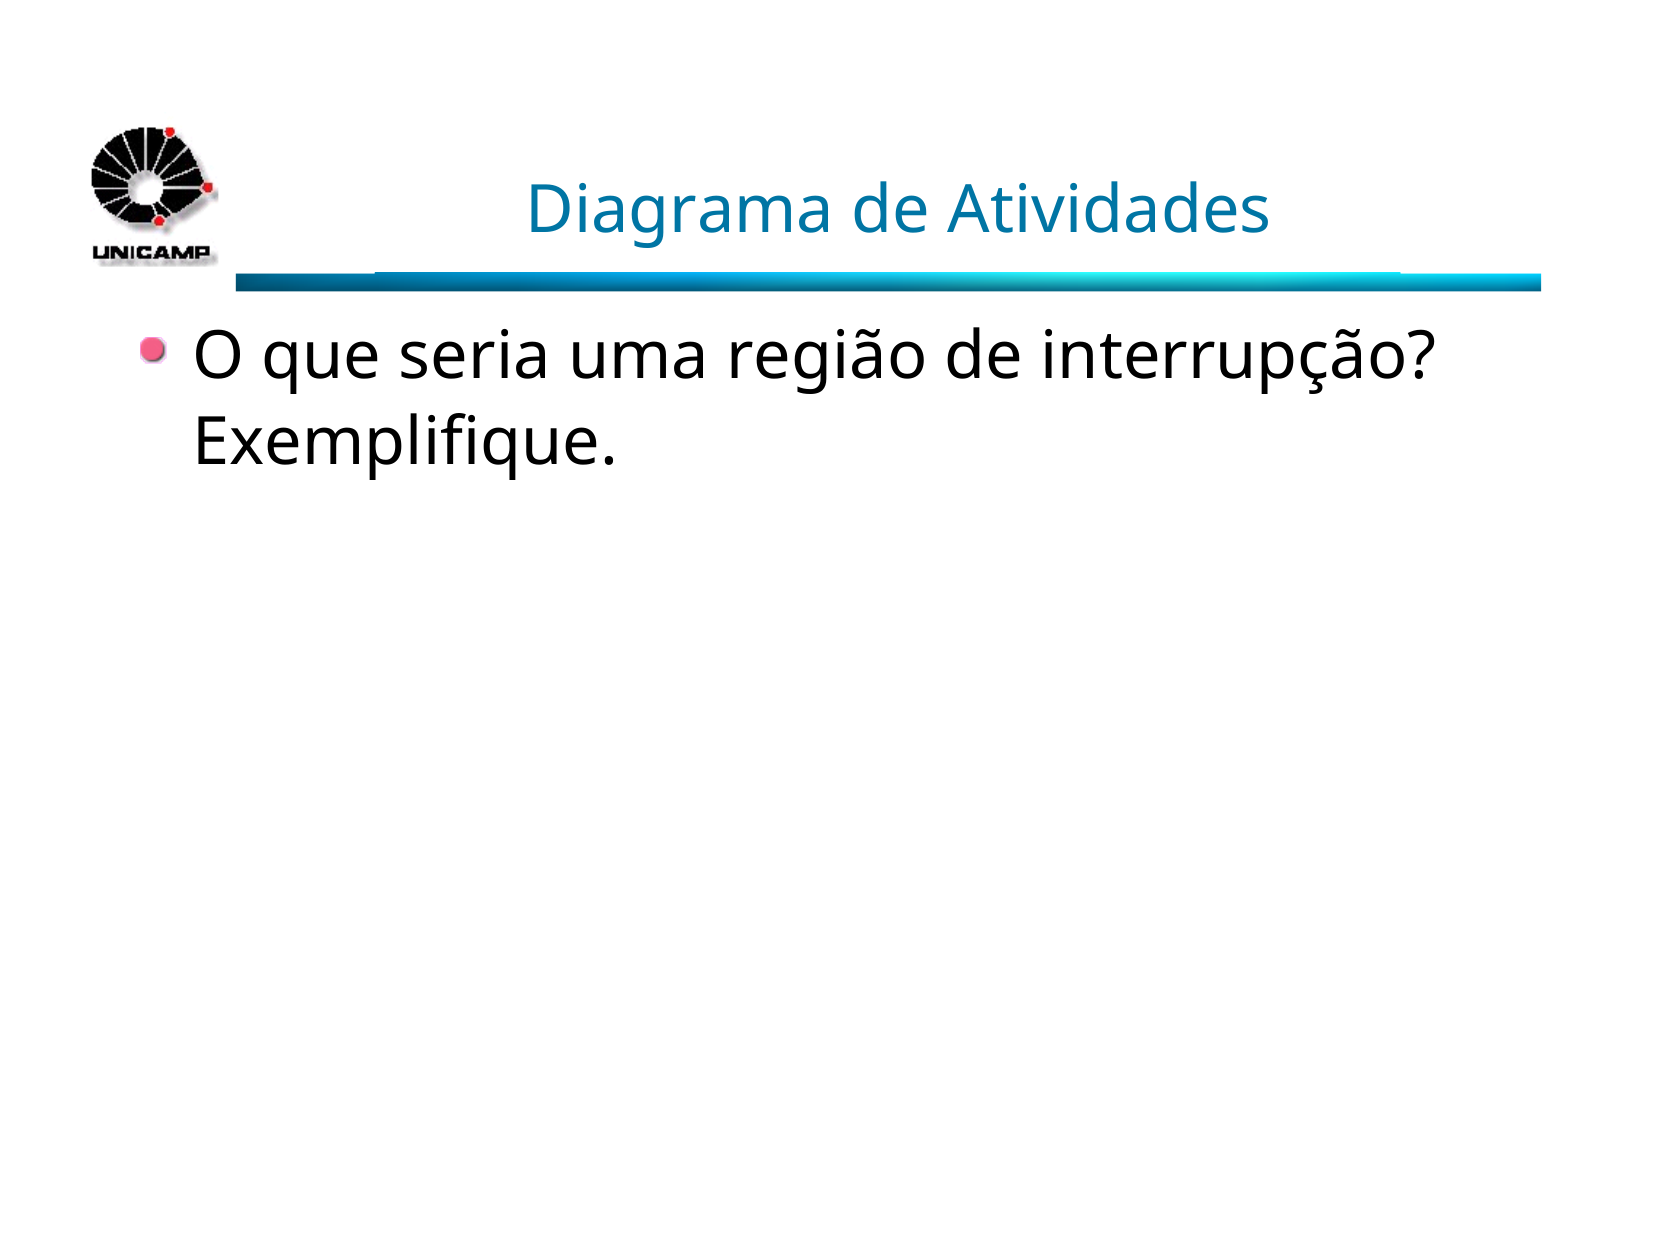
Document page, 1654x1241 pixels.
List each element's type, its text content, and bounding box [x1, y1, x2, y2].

picture [125, 272, 1654, 295]
list O que seria uma região de interrupção? Exemplifique. [121, 309, 1534, 1182]
title Diagrama de Atividades [264, 42, 1534, 250]
